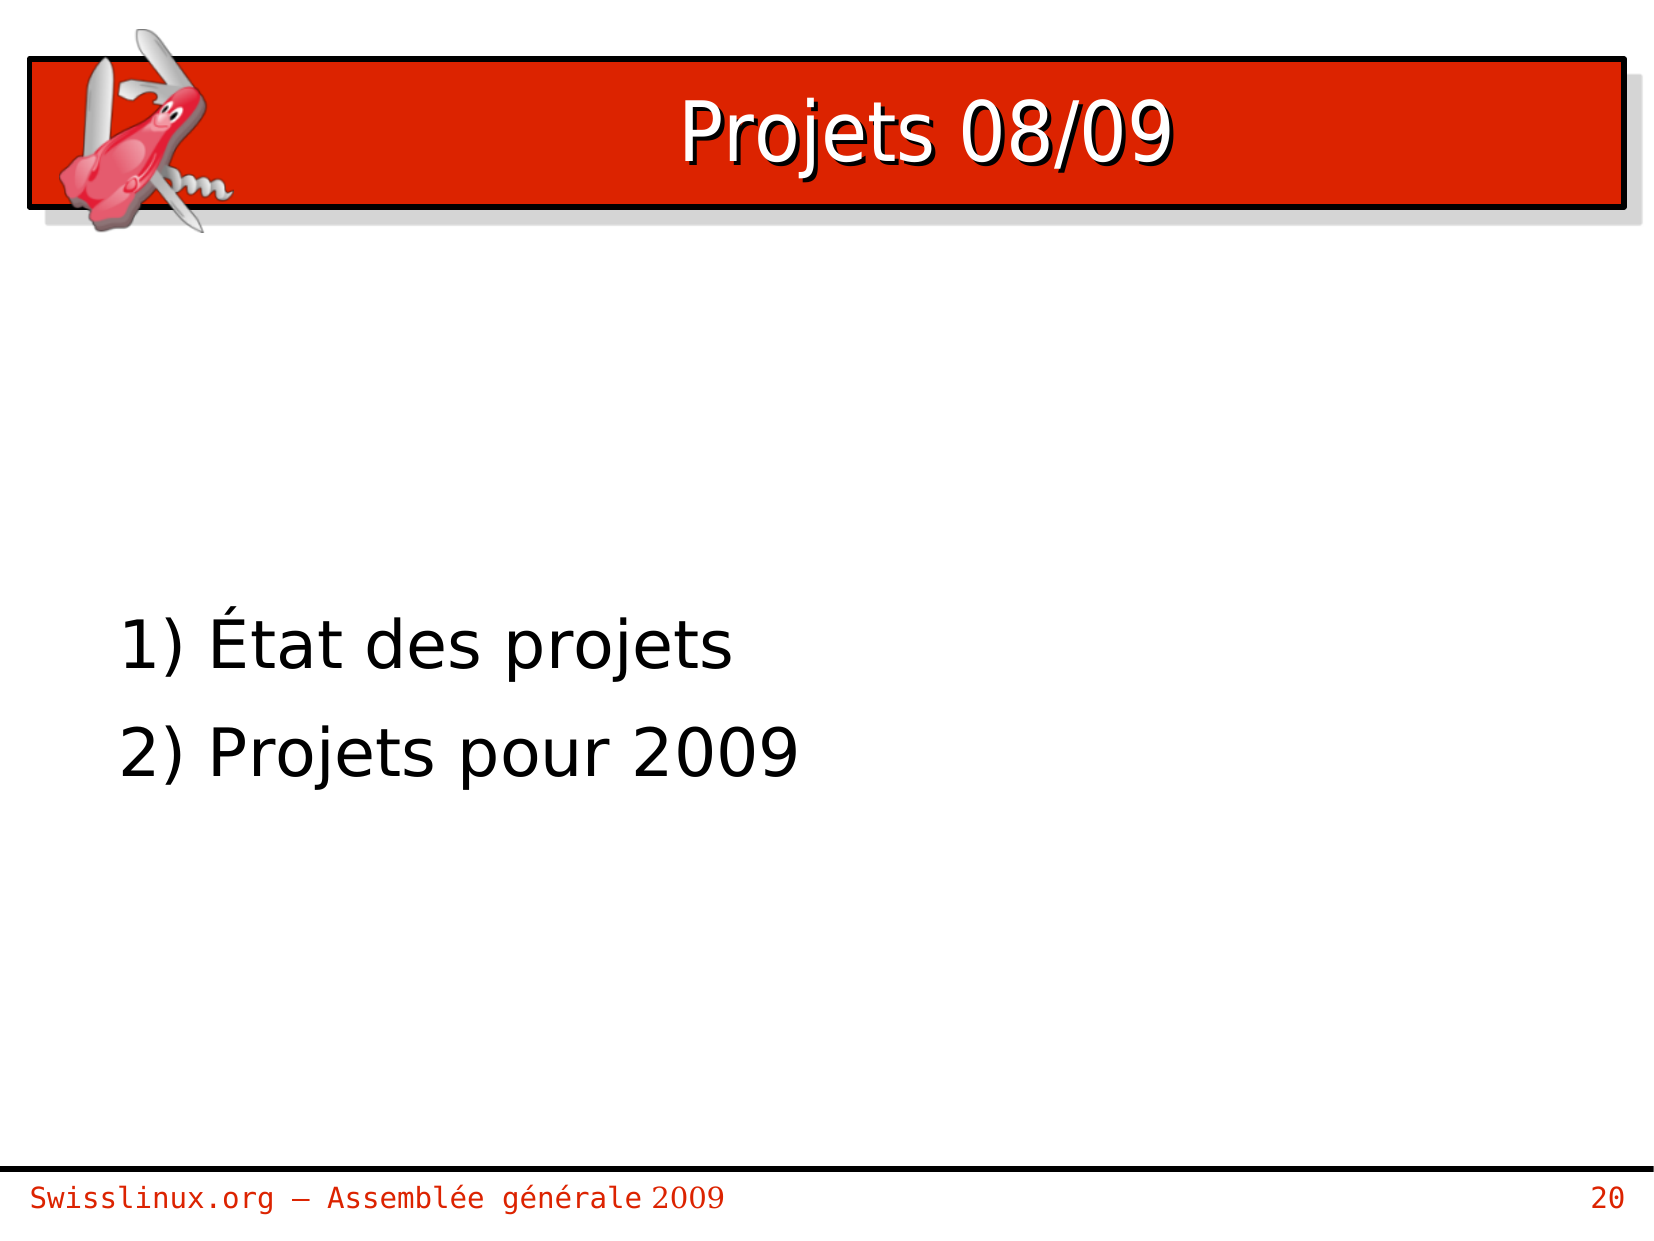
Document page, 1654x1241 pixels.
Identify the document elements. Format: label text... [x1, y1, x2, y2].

title Projets 08/09 [259, 84, 1595, 182]
picture [59, 29, 234, 233]
list État des projets Projets pour 2009 [82, 290, 1571, 1109]
